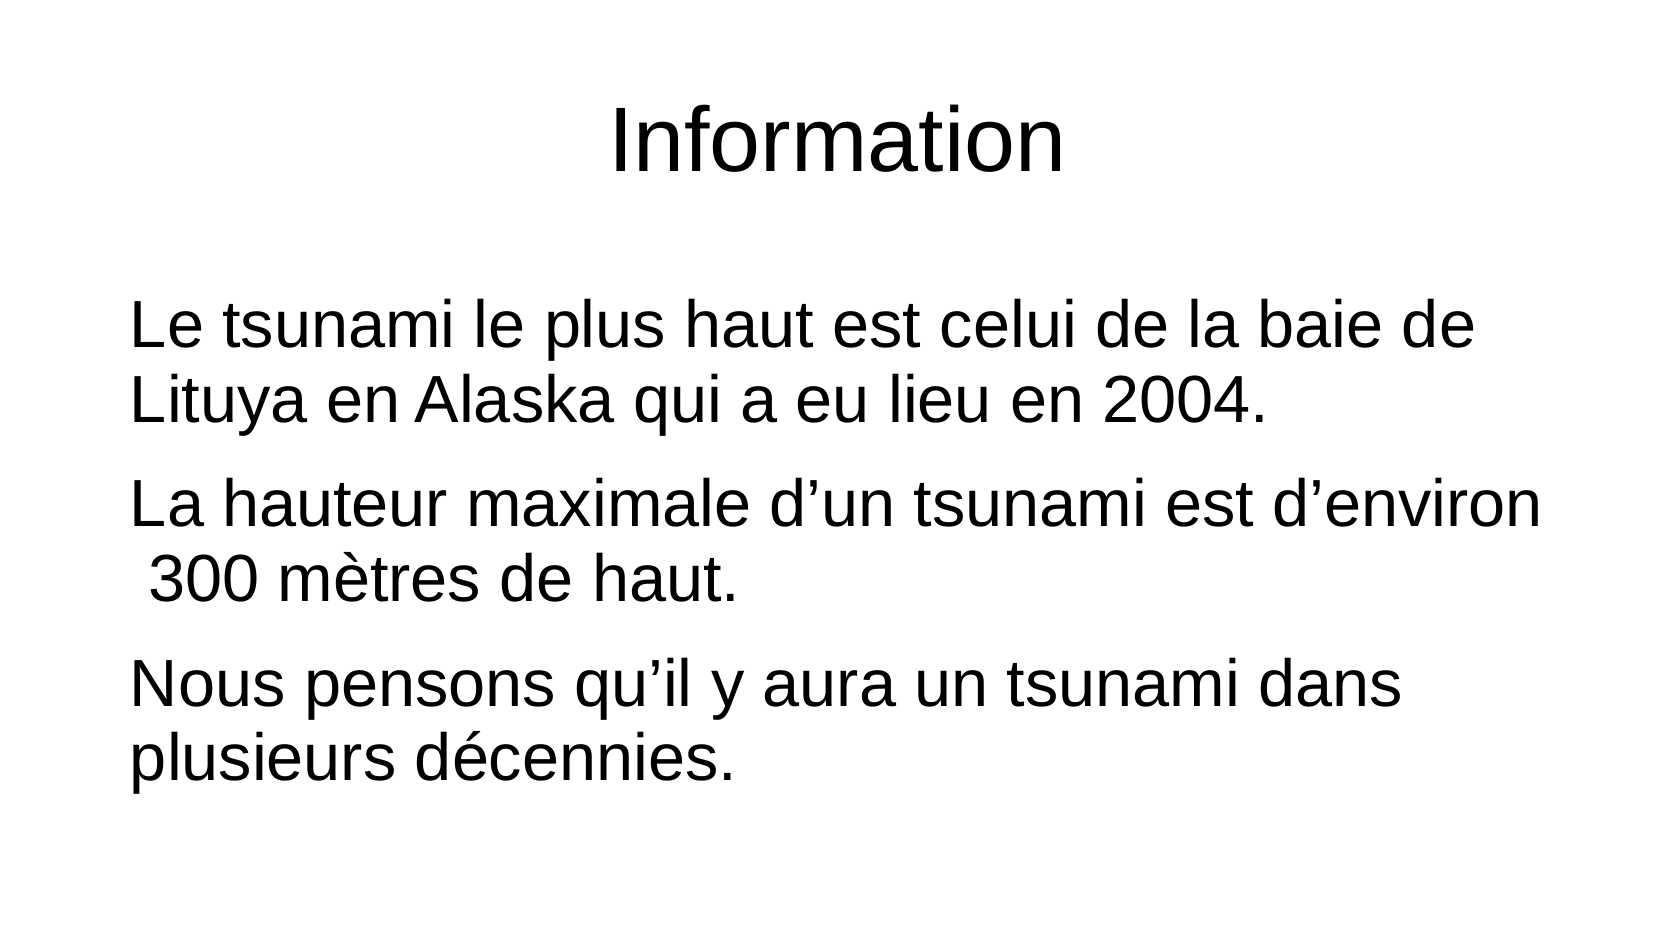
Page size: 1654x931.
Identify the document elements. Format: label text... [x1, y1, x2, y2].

title Information [106, 62, 1595, 218]
list Le tsunami le plus haut est celui de la baie de Lituya en Alaska qui a eu lieu en 2004. La hauteur maximale d’un tsunami est d’environ 300 mètres de haut. Nous pensons qu’il y aura un tsunami dans plusieurs décennies. [59, 287, 1548, 827]
